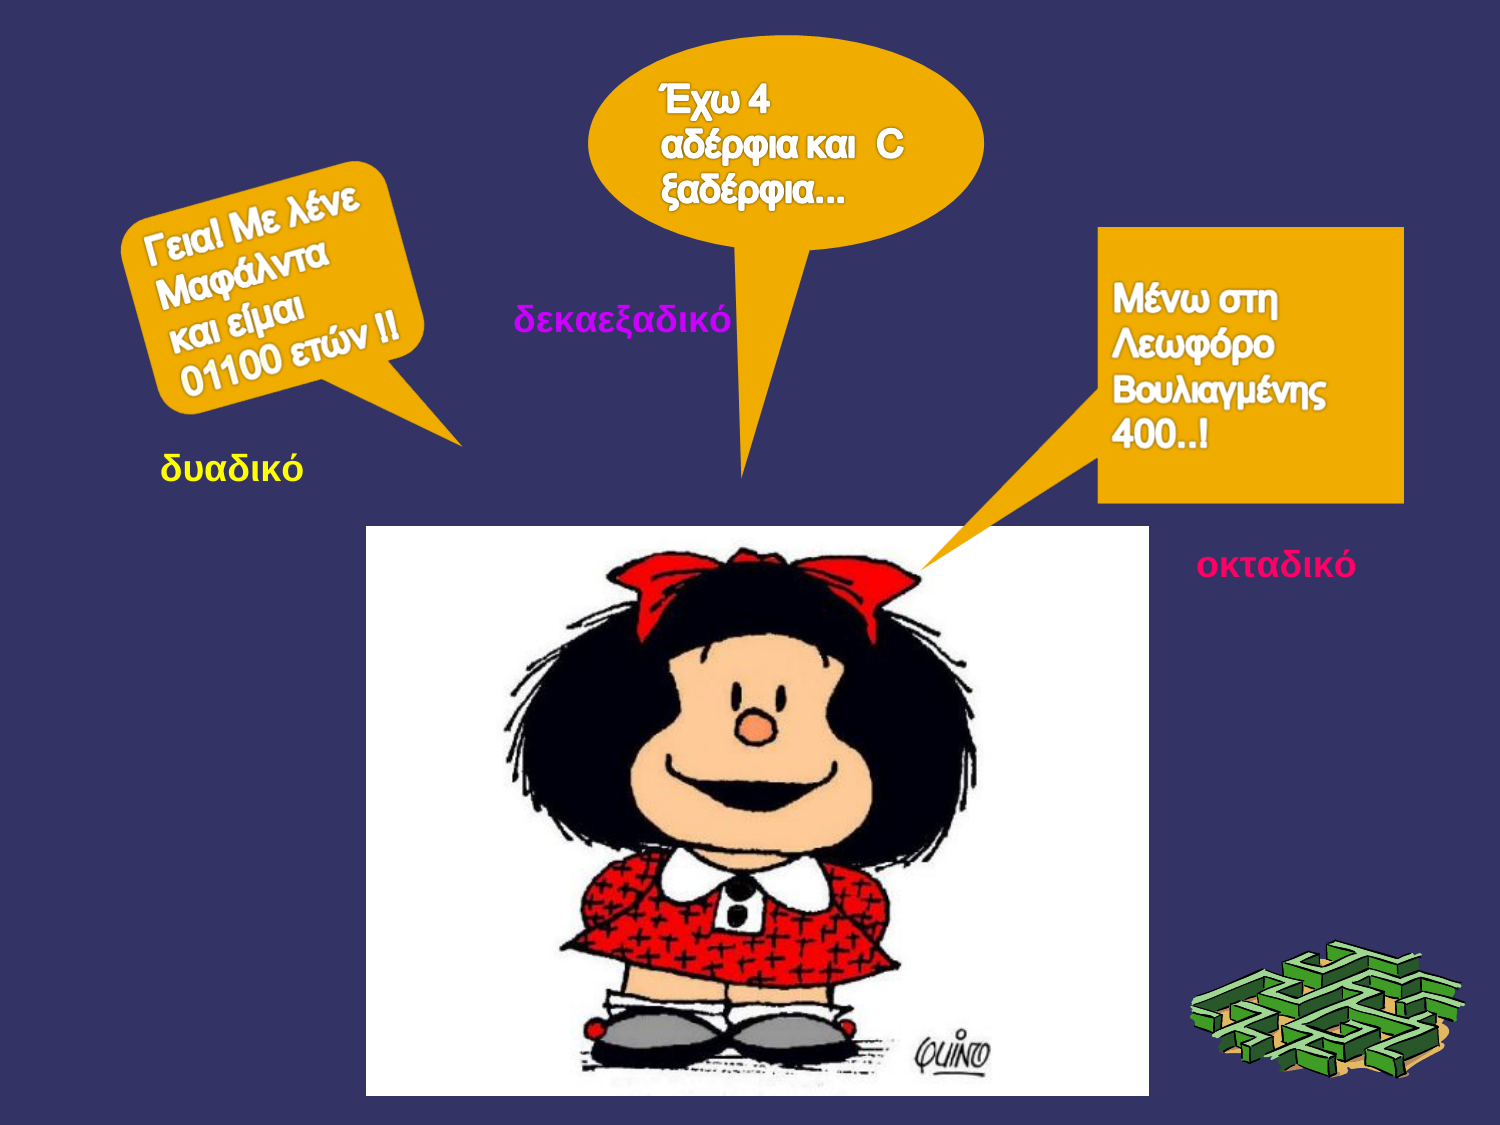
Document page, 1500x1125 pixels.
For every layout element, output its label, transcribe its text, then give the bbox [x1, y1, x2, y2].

text_box οκταδικό [1181, 532, 1372, 593]
text_box δεκαεξαδικό [498, 286, 748, 348]
picture [366, 34, 1404, 1096]
picture [110, 147, 463, 447]
text_box δυαδικό [144, 436, 320, 498]
